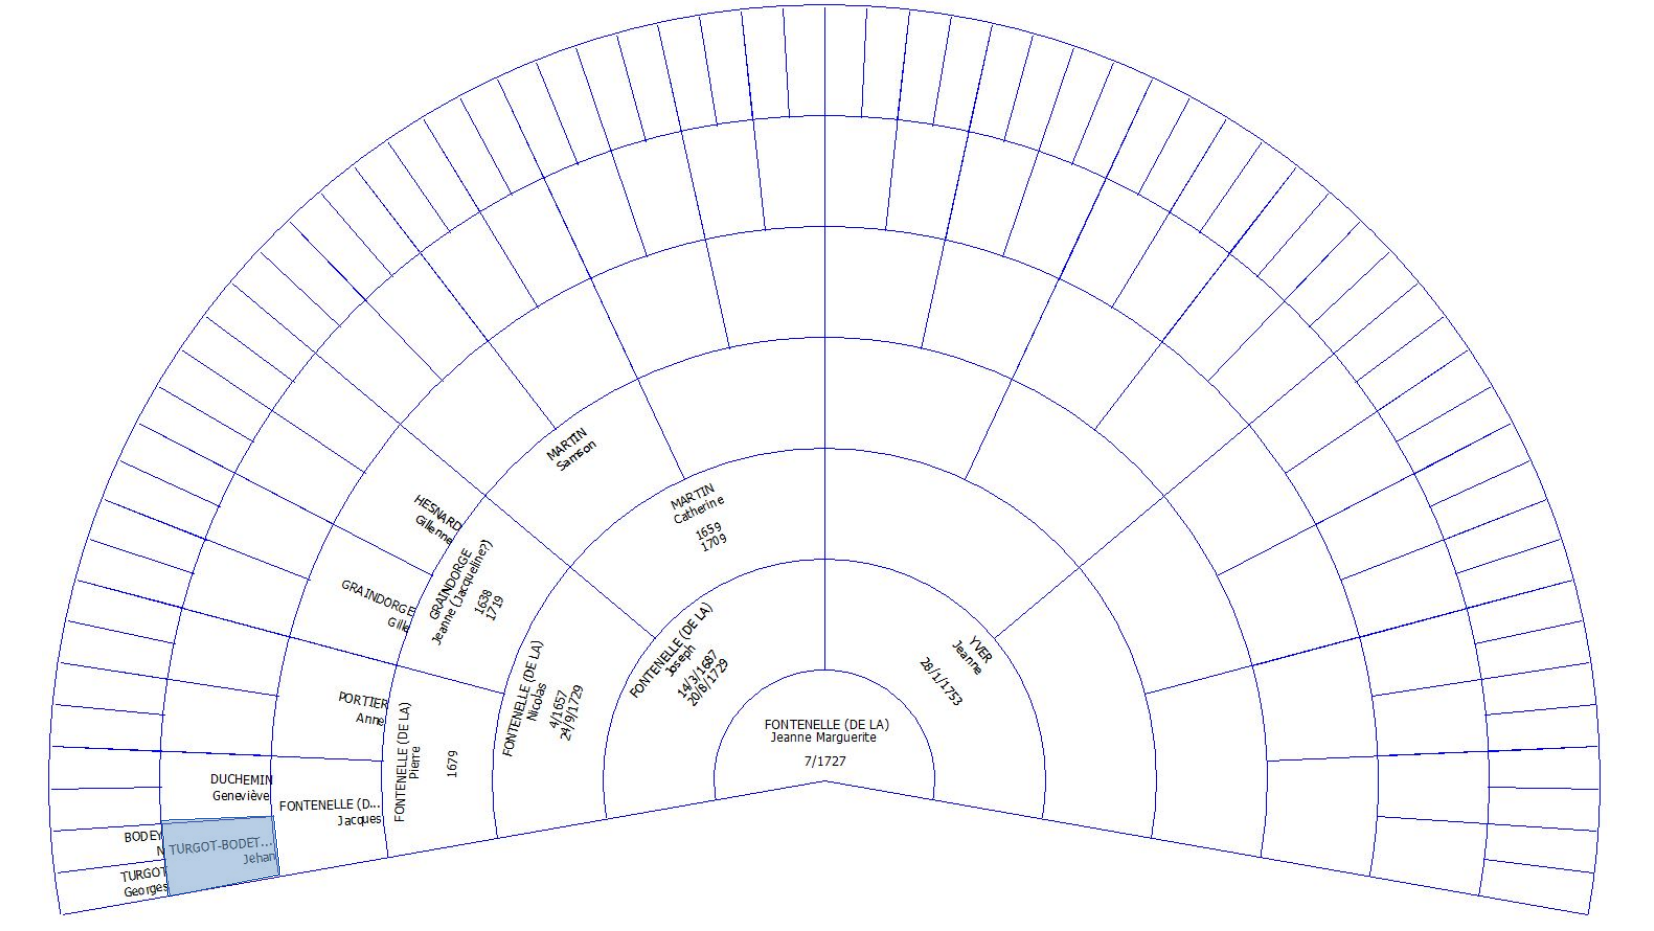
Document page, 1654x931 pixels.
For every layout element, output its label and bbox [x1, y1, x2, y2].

picture [42, 0, 1610, 930]
text_box [161, 815, 280, 897]
